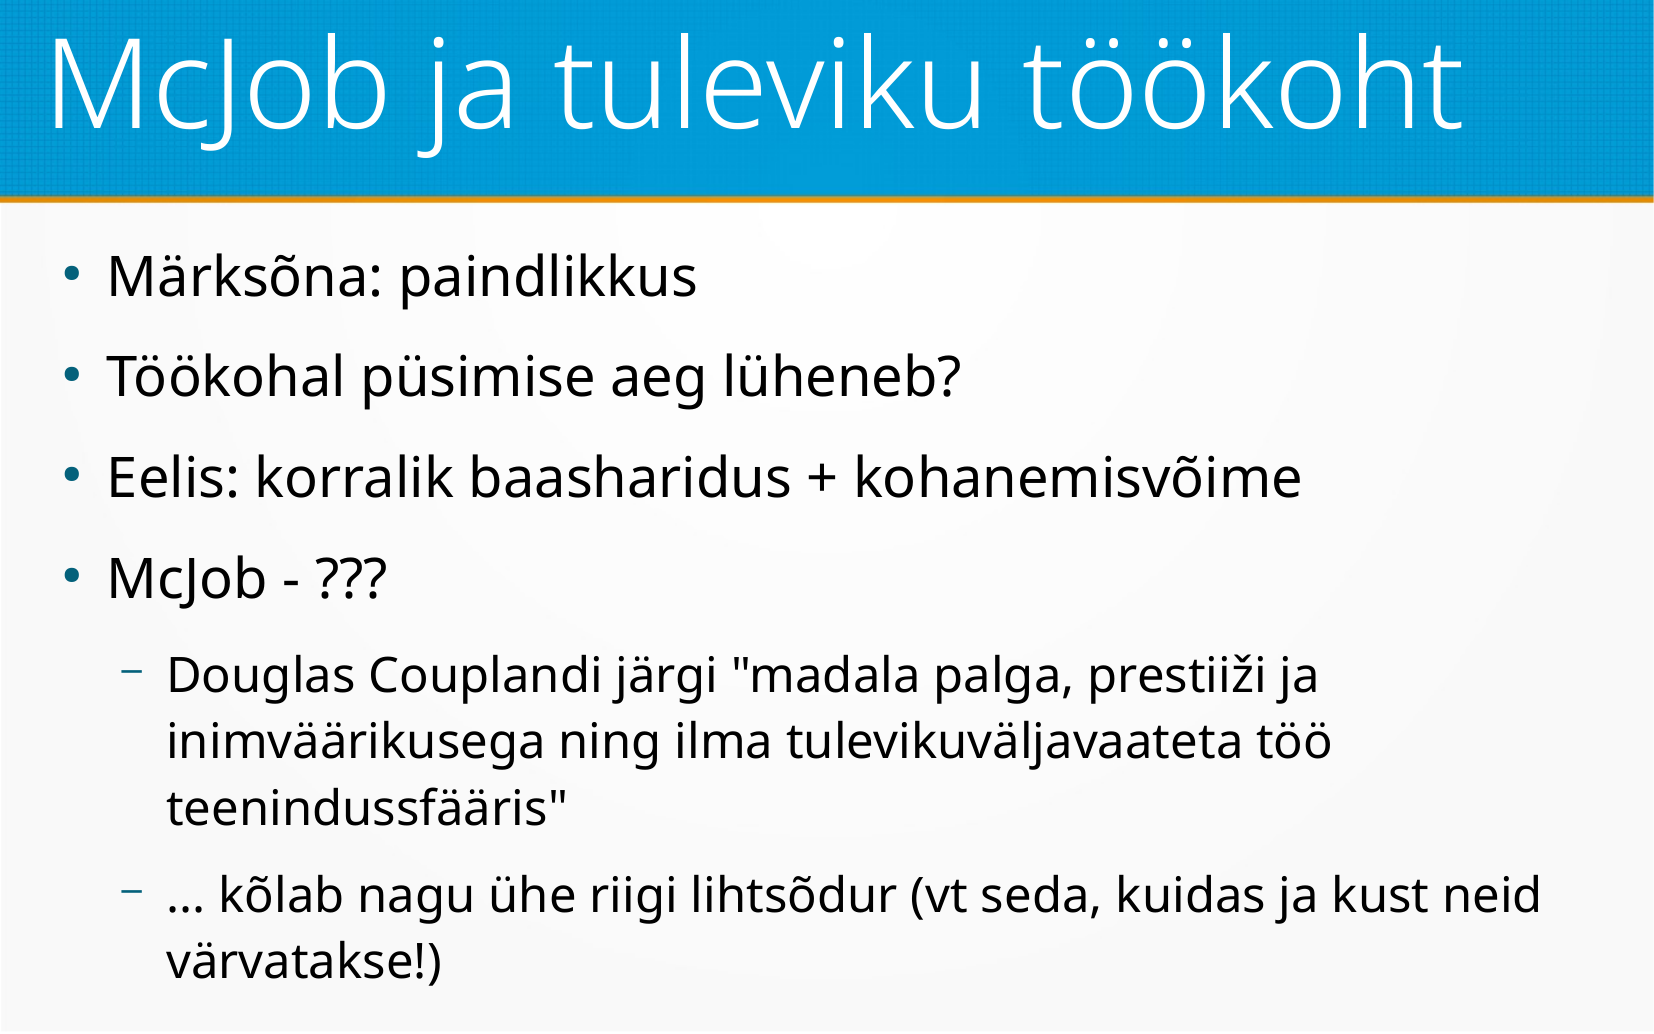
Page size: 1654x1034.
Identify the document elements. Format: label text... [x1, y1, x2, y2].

title McJob ja tuleviku töökoht [43, 0, 1619, 166]
picture [0, 195, 1654, 1034]
list Märksõna: paindlikkus Töökohal püsimise aeg lüheneb? Eelis: korralik baasharidus + kohanemisvõime McJob - ??? Douglas Couplandi järgi "madala palga, prestiiži ja inimväärikusega ning ilma tulevikuväljavaateta töö teenindussfääris" ... kõlab nagu ühe riigi lihtsõdur (vt seda, kuidas ja kust neid värvatakse!) [47, 236, 1607, 1002]
